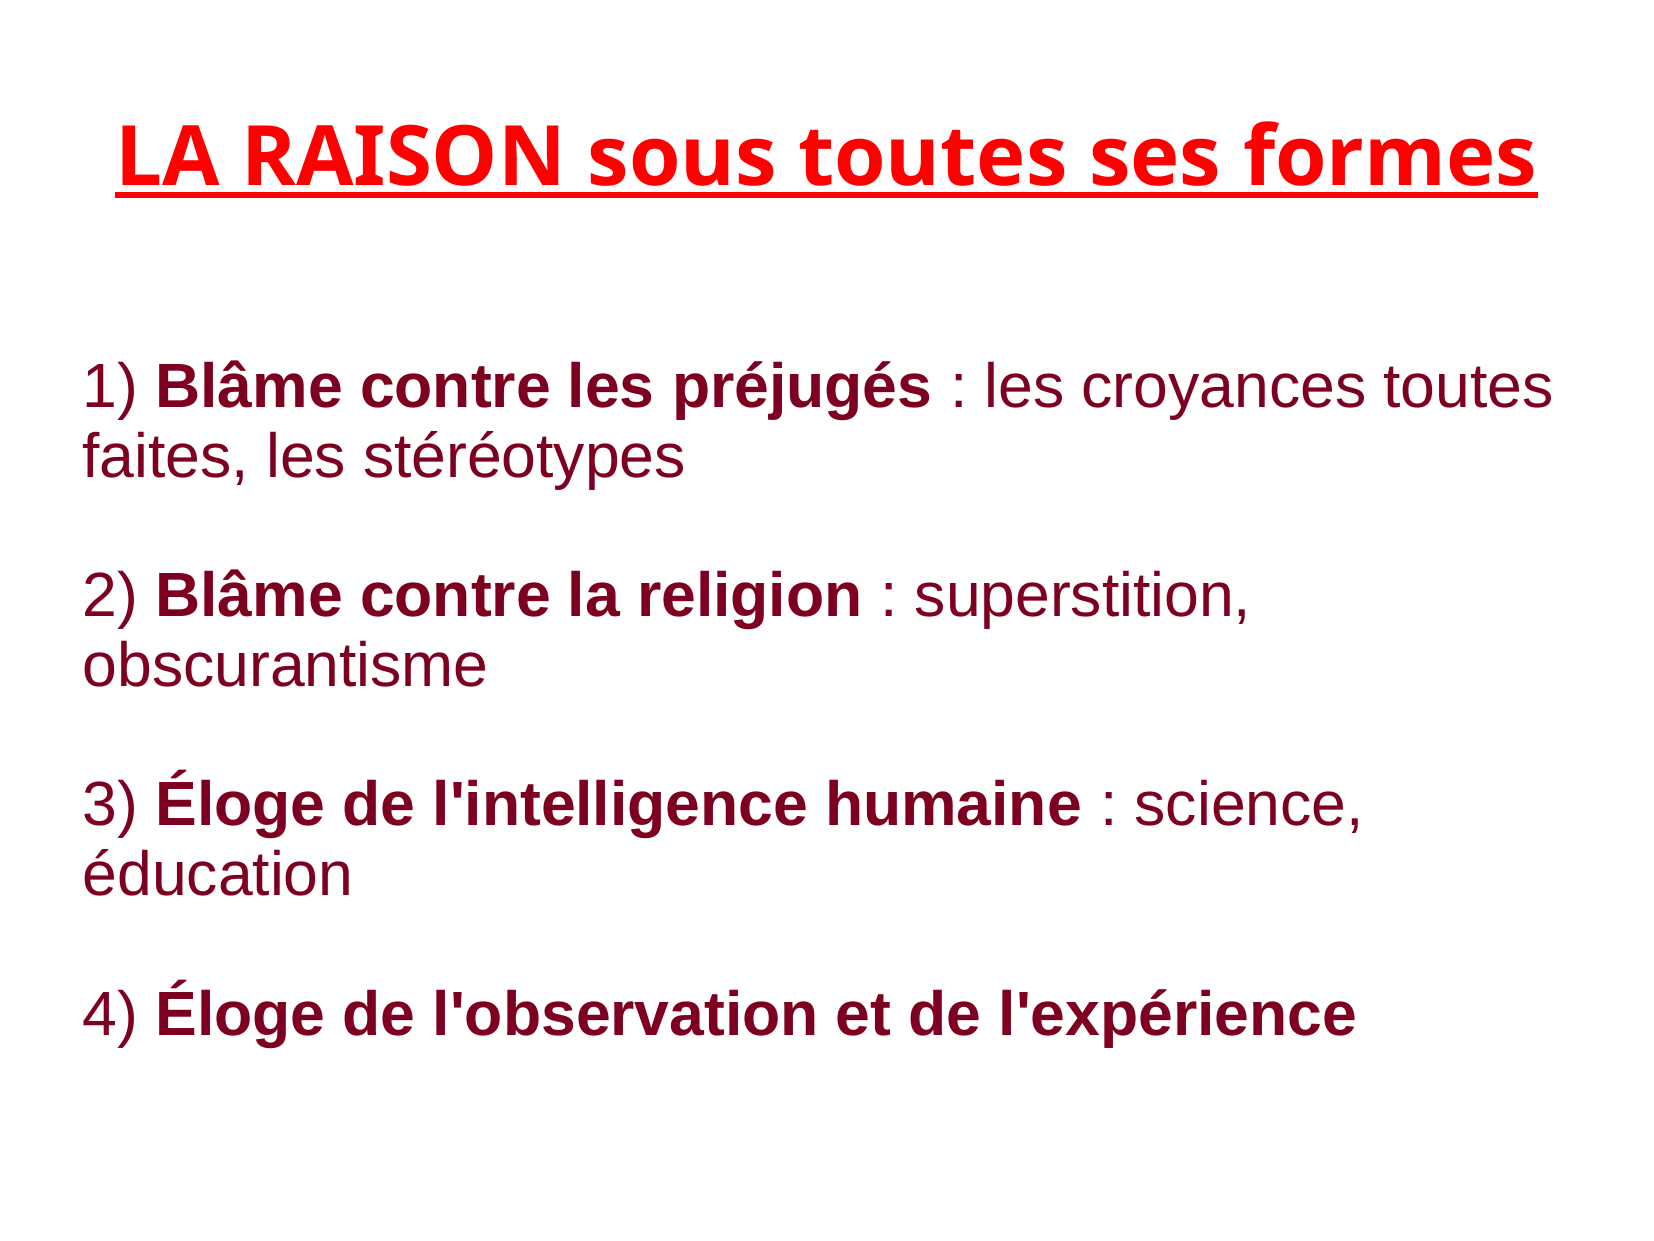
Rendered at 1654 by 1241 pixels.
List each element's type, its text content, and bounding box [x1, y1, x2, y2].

subtitle 1) Blâme contre les préjugés : les croyances toutes faites, les stéréotypes 2) Blâme contre la religion : superstition, obscurantisme 3) Éloge de l'intelligence humaine : science, éducation 4) Éloge de l'observation et de l'expérience [82, 297, 1571, 1102]
title LA RAISON sous toutes ses formes [82, 56, 1571, 250]
